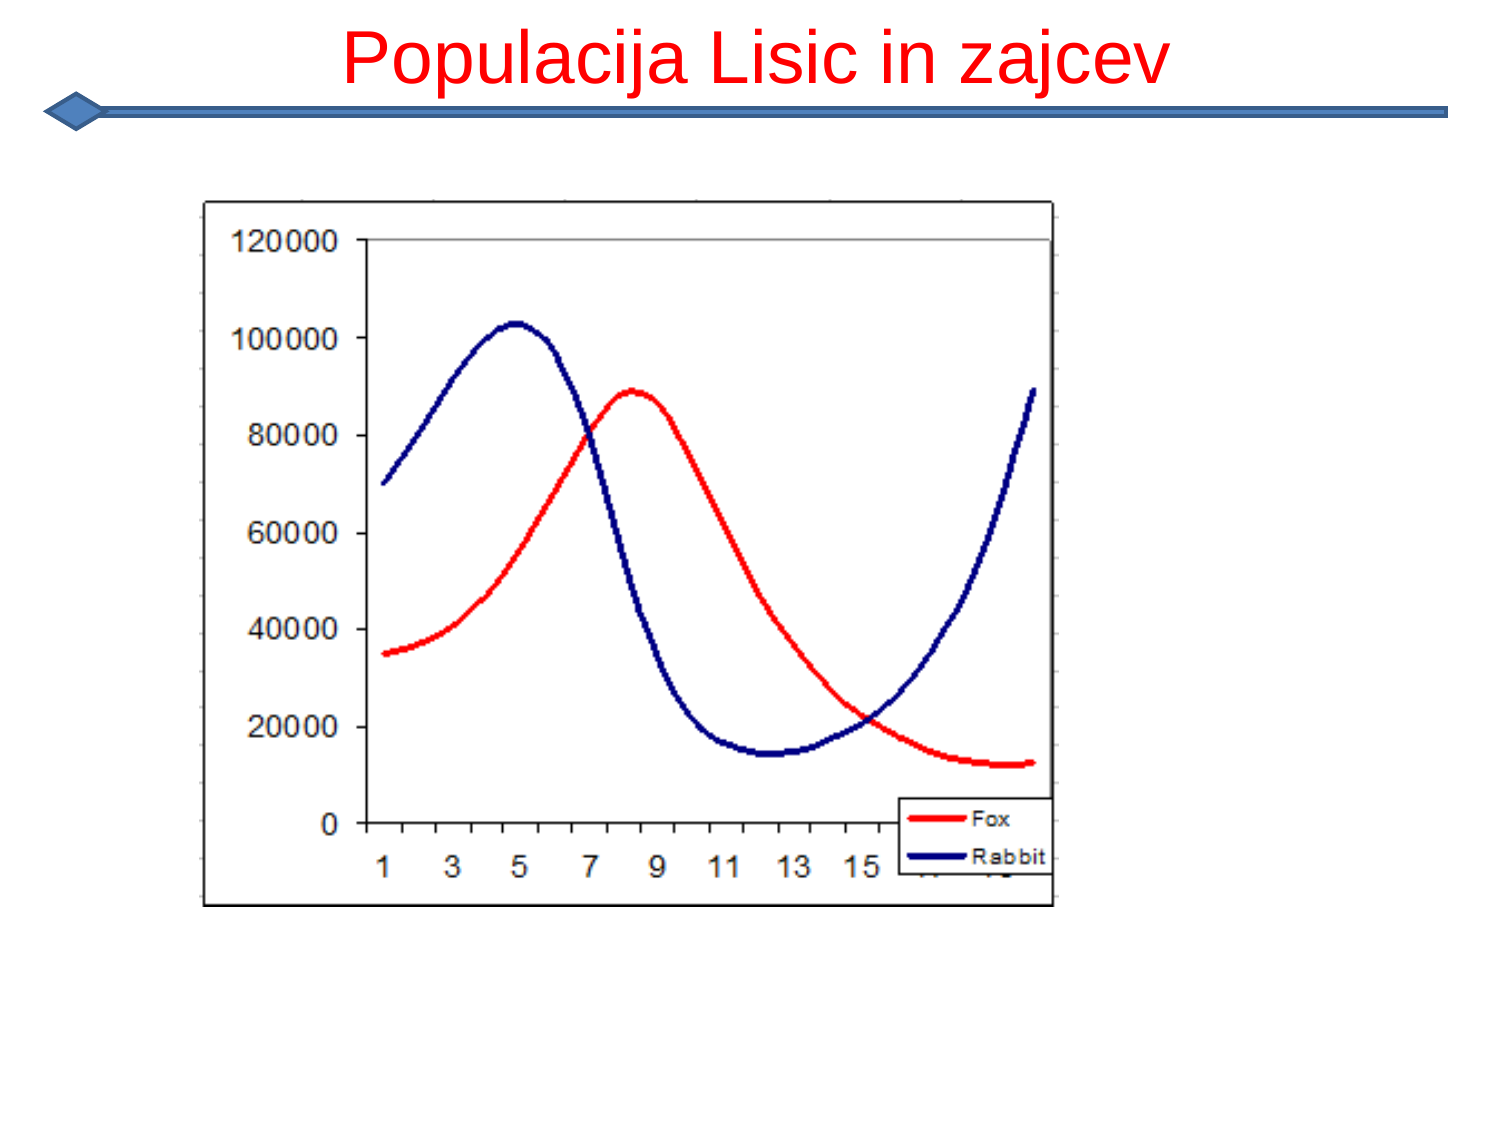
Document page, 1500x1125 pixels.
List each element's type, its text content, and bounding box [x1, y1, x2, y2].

title Populacija Lisic in zajcev [82, 0, 1433, 108]
picture [199, 199, 1059, 908]
